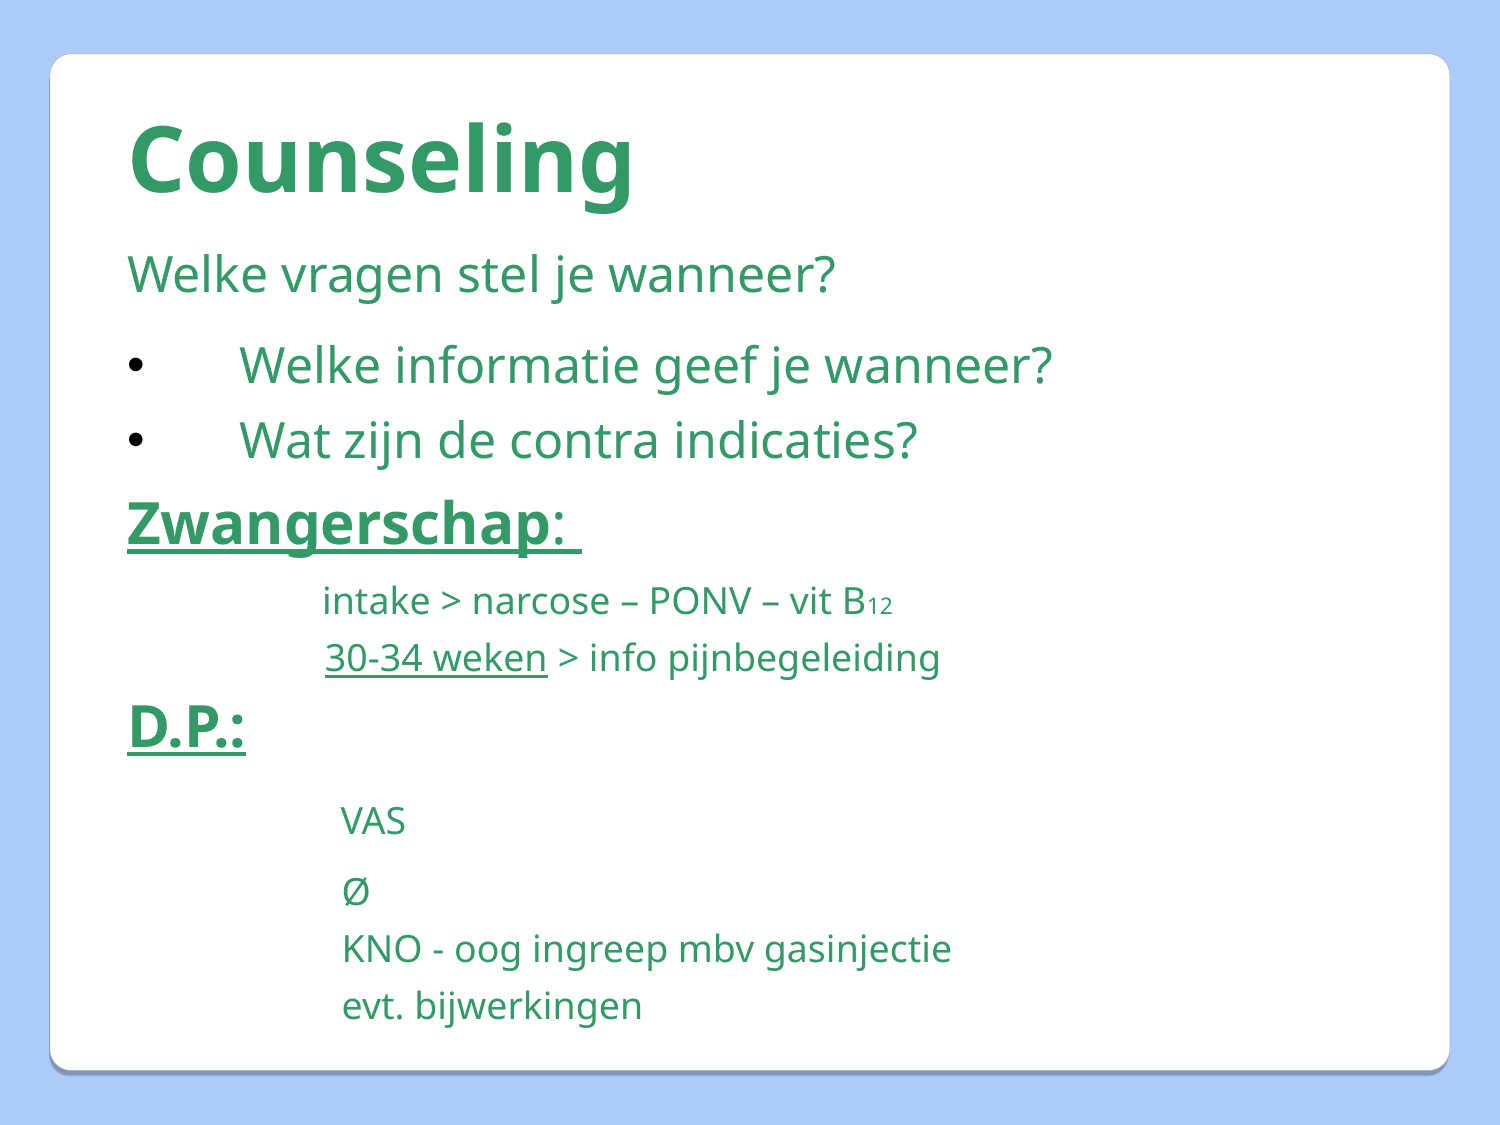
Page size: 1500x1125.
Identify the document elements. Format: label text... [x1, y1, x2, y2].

text_box Counseling Welke vragen stel je wanneer? Welke informatie geef je wanneer? Wat zijn de contra indicaties? Zwangerschap: intake > narcose – PONV – vit B12 30-34 weken > info pijnbegeleiding D.P.: VAS Ø KNO - oog ingreep mbv gasinjectie evt. bijwerkingen [112, 105, 1465, 1035]
